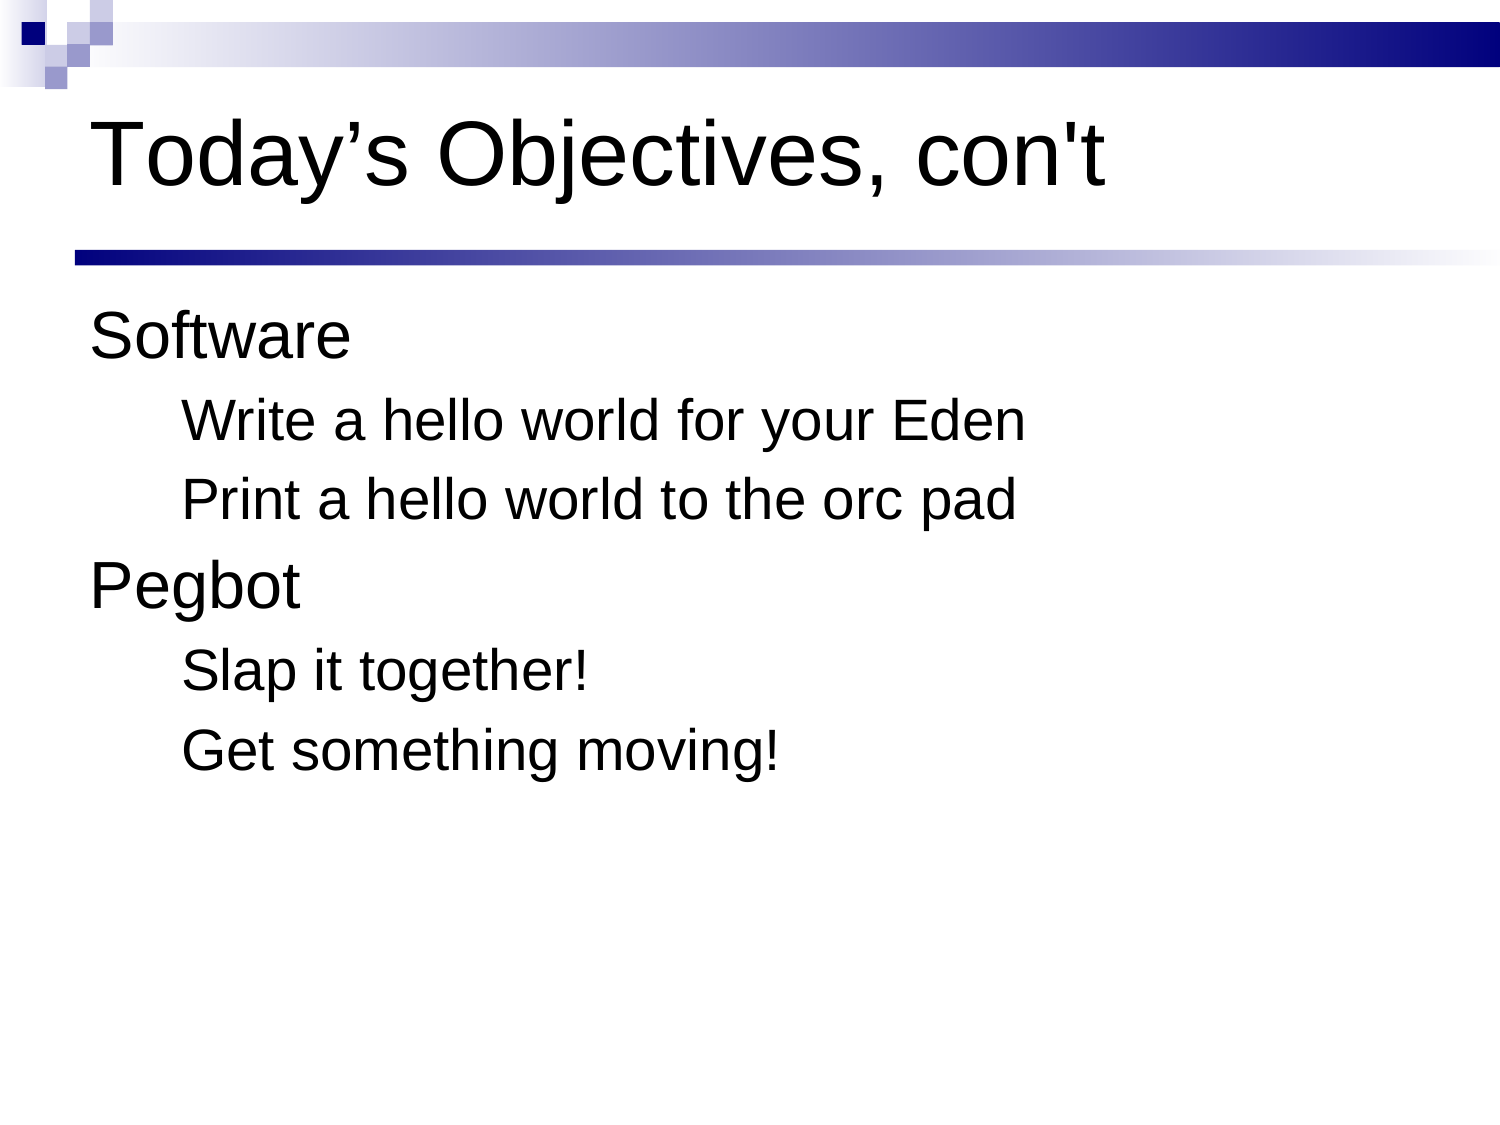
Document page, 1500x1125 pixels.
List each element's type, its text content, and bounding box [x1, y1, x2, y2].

list Software Write a hello world for your Eden Print a hello world to the orc pad Pegbot Slap it together! Get something moving! [75, 295, 1426, 1082]
title Today’s Objectives, con't [75, 75, 1426, 238]
